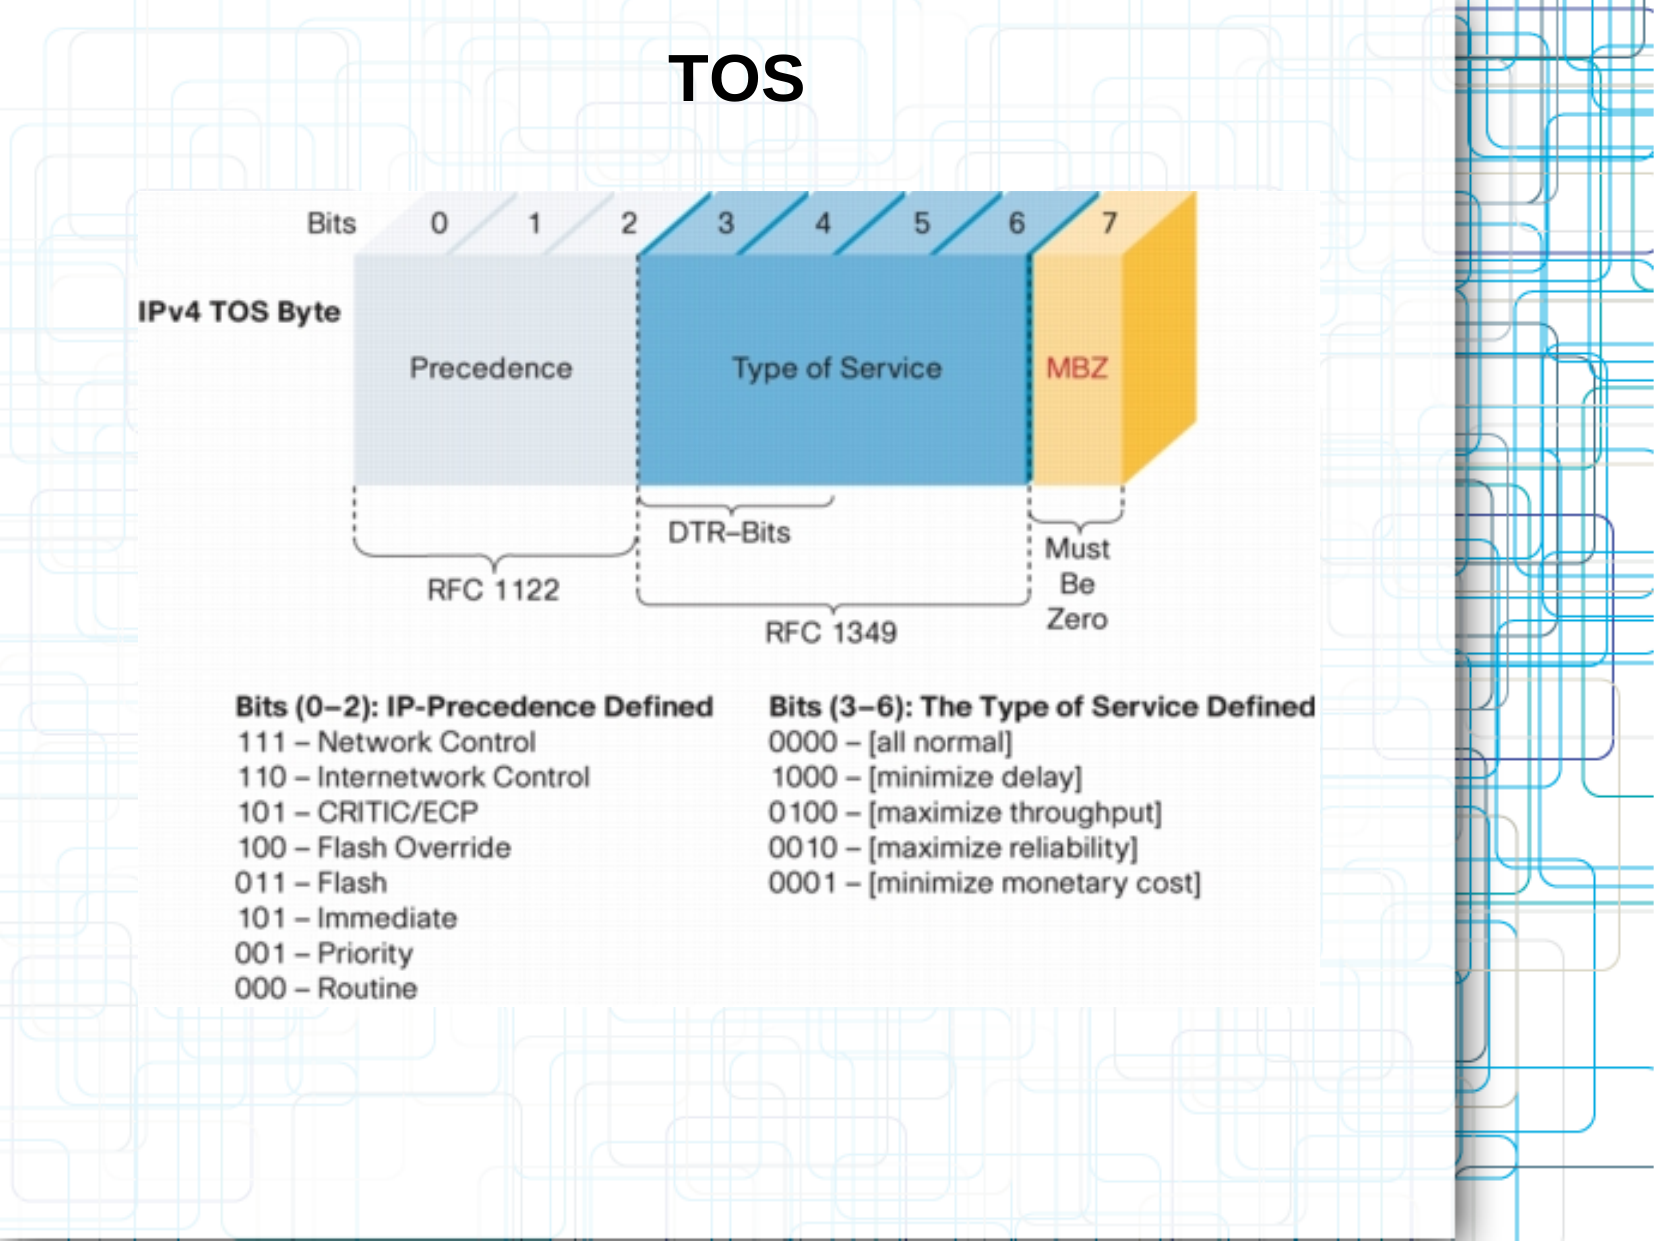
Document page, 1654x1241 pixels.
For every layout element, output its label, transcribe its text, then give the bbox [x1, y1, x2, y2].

picture [0, 0, 1654, 1241]
text_box [138, 191, 1320, 1007]
title TOS [112, 24, 1363, 126]
